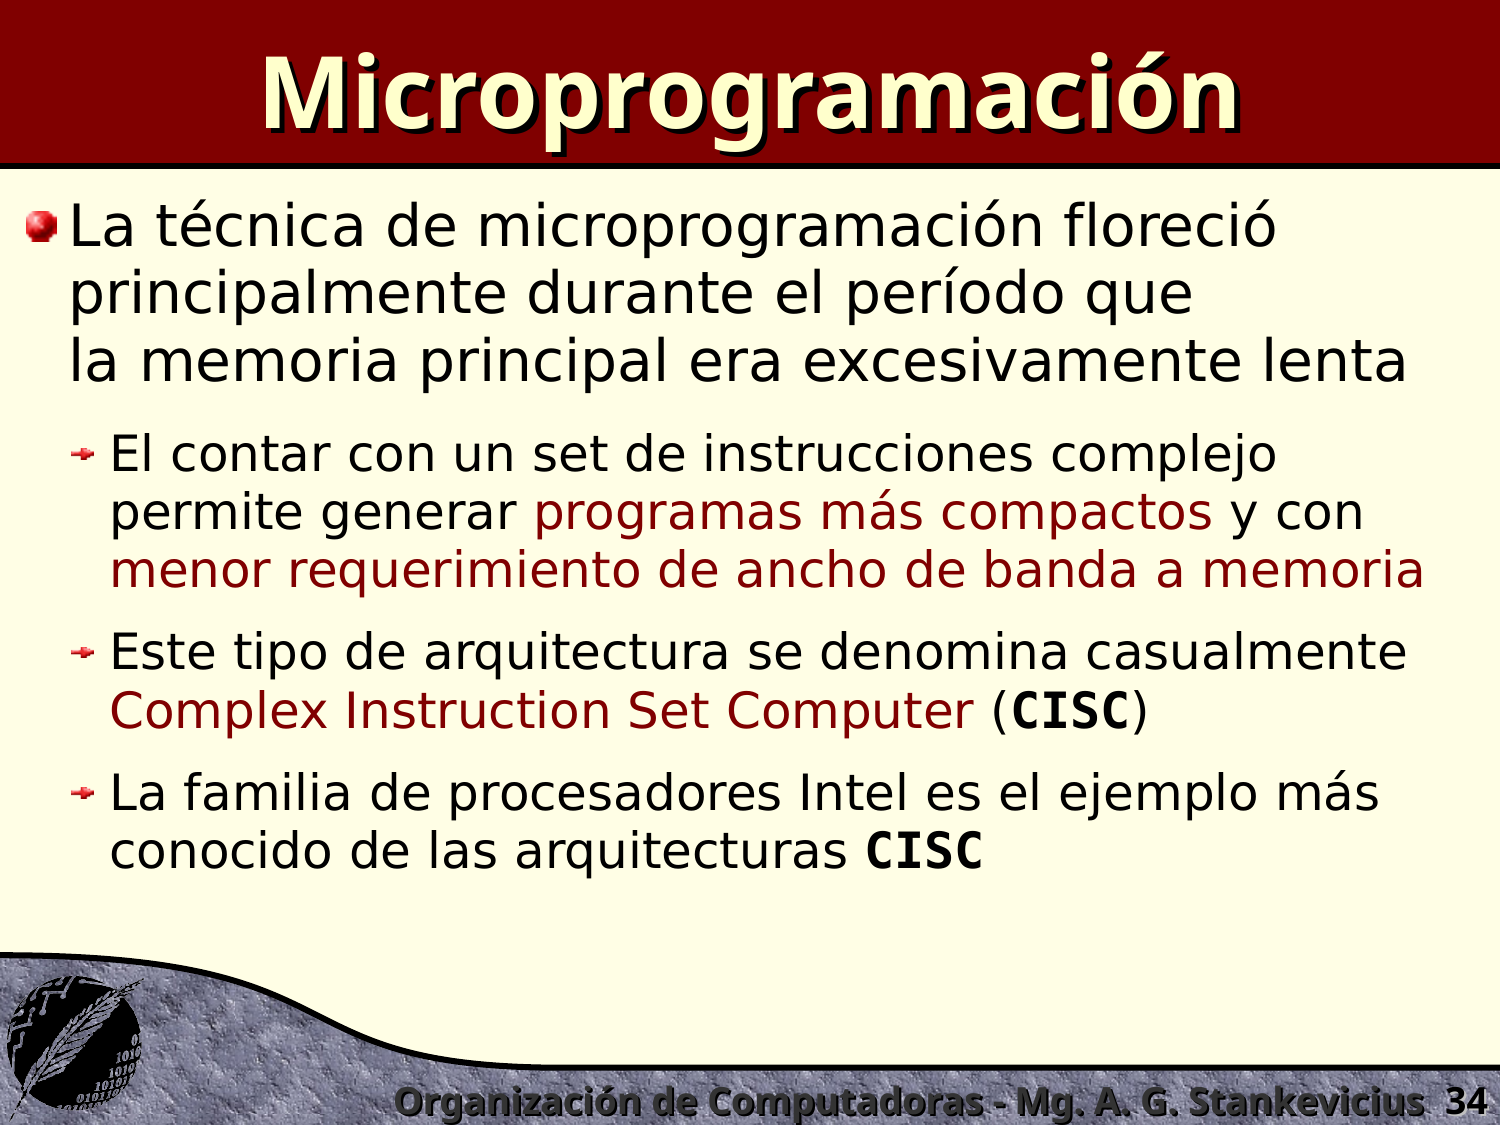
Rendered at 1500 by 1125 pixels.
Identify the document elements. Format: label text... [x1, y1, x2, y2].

title Microprogramación [15, 5, 1485, 160]
picture [0, 959, 1500, 1125]
list La técnica de microprogramación floreció principalmente durante el período que la memoria principal era excesivamente lenta El contar con un set de instrucciones complejo permite generar programas más compactos y con menor requerimiento de ancho de banda a memoria Este tipo de arquitectura se denomina casualmente Complex Instruction Set Computer (CISC) La familia de procesadores Intel es el ejemplo más conocido de las arquitecturas CISC [11, 192, 1486, 935]
picture [448, 1100, 455, 1110]
picture [1058, 1100, 1065, 1110]
picture [802, 1100, 806, 1110]
